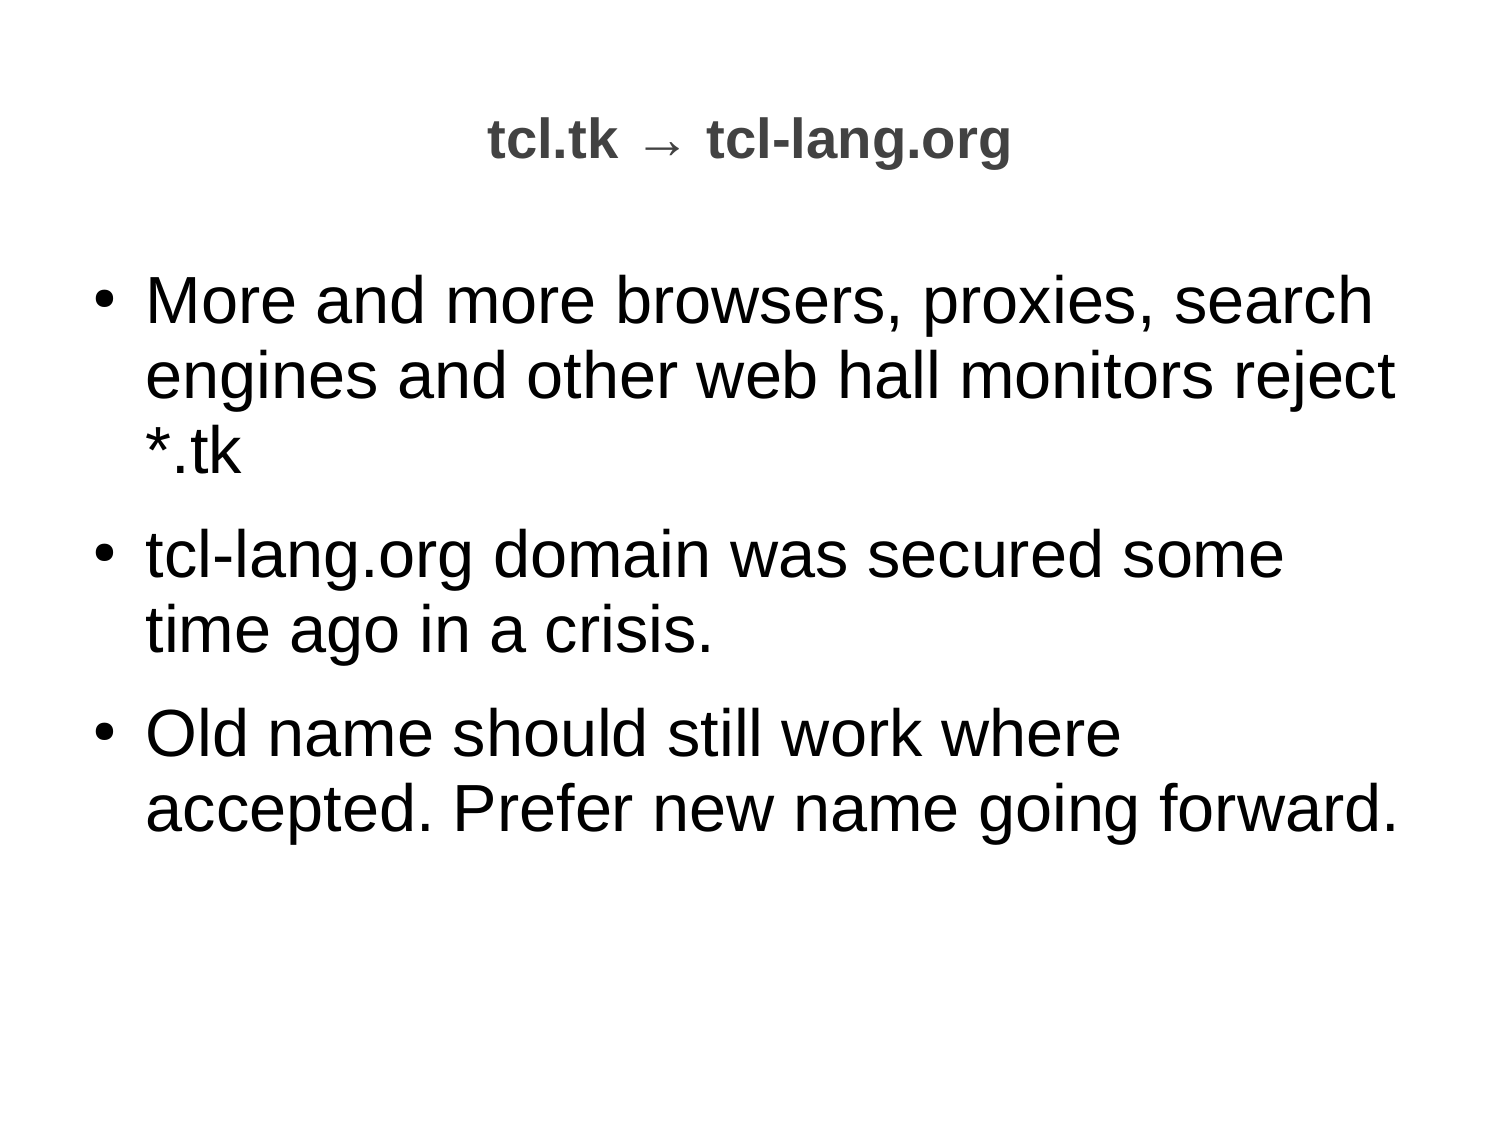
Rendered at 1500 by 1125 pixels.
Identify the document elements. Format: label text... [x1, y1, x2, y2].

title tcl.tk → tcl-lang.org [75, 44, 1425, 233]
list More and more browsers, proxies, search engines and other web hall monitors reject *.tk tcl-lang.org domain was secured some time ago in a crisis. Old name should still work where accepted. Prefer new name going forward. [75, 263, 1425, 916]
